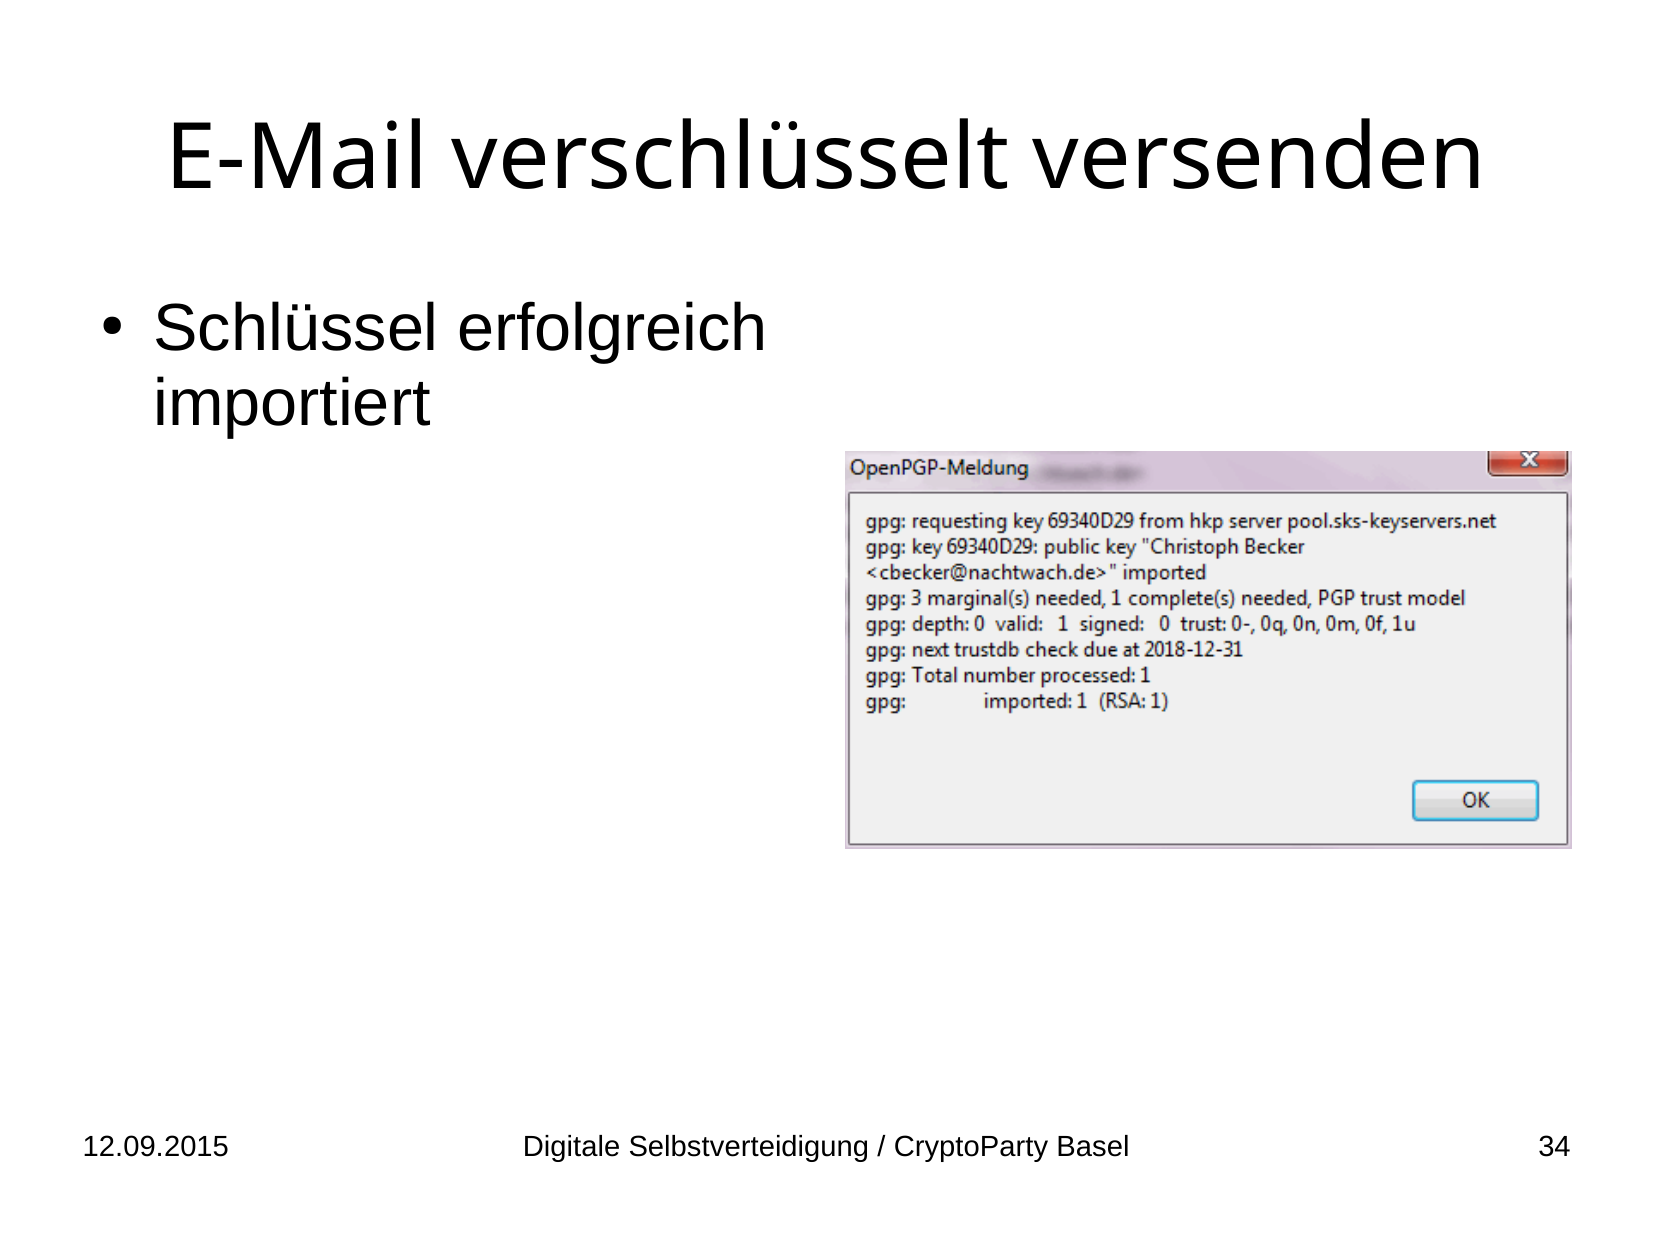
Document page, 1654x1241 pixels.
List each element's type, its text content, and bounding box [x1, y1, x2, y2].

title E-Mail verschlüsselt versenden [82, 49, 1571, 257]
list Schlüssel erfolgreich importiert [82, 290, 809, 1010]
picture [845, 451, 1572, 849]
